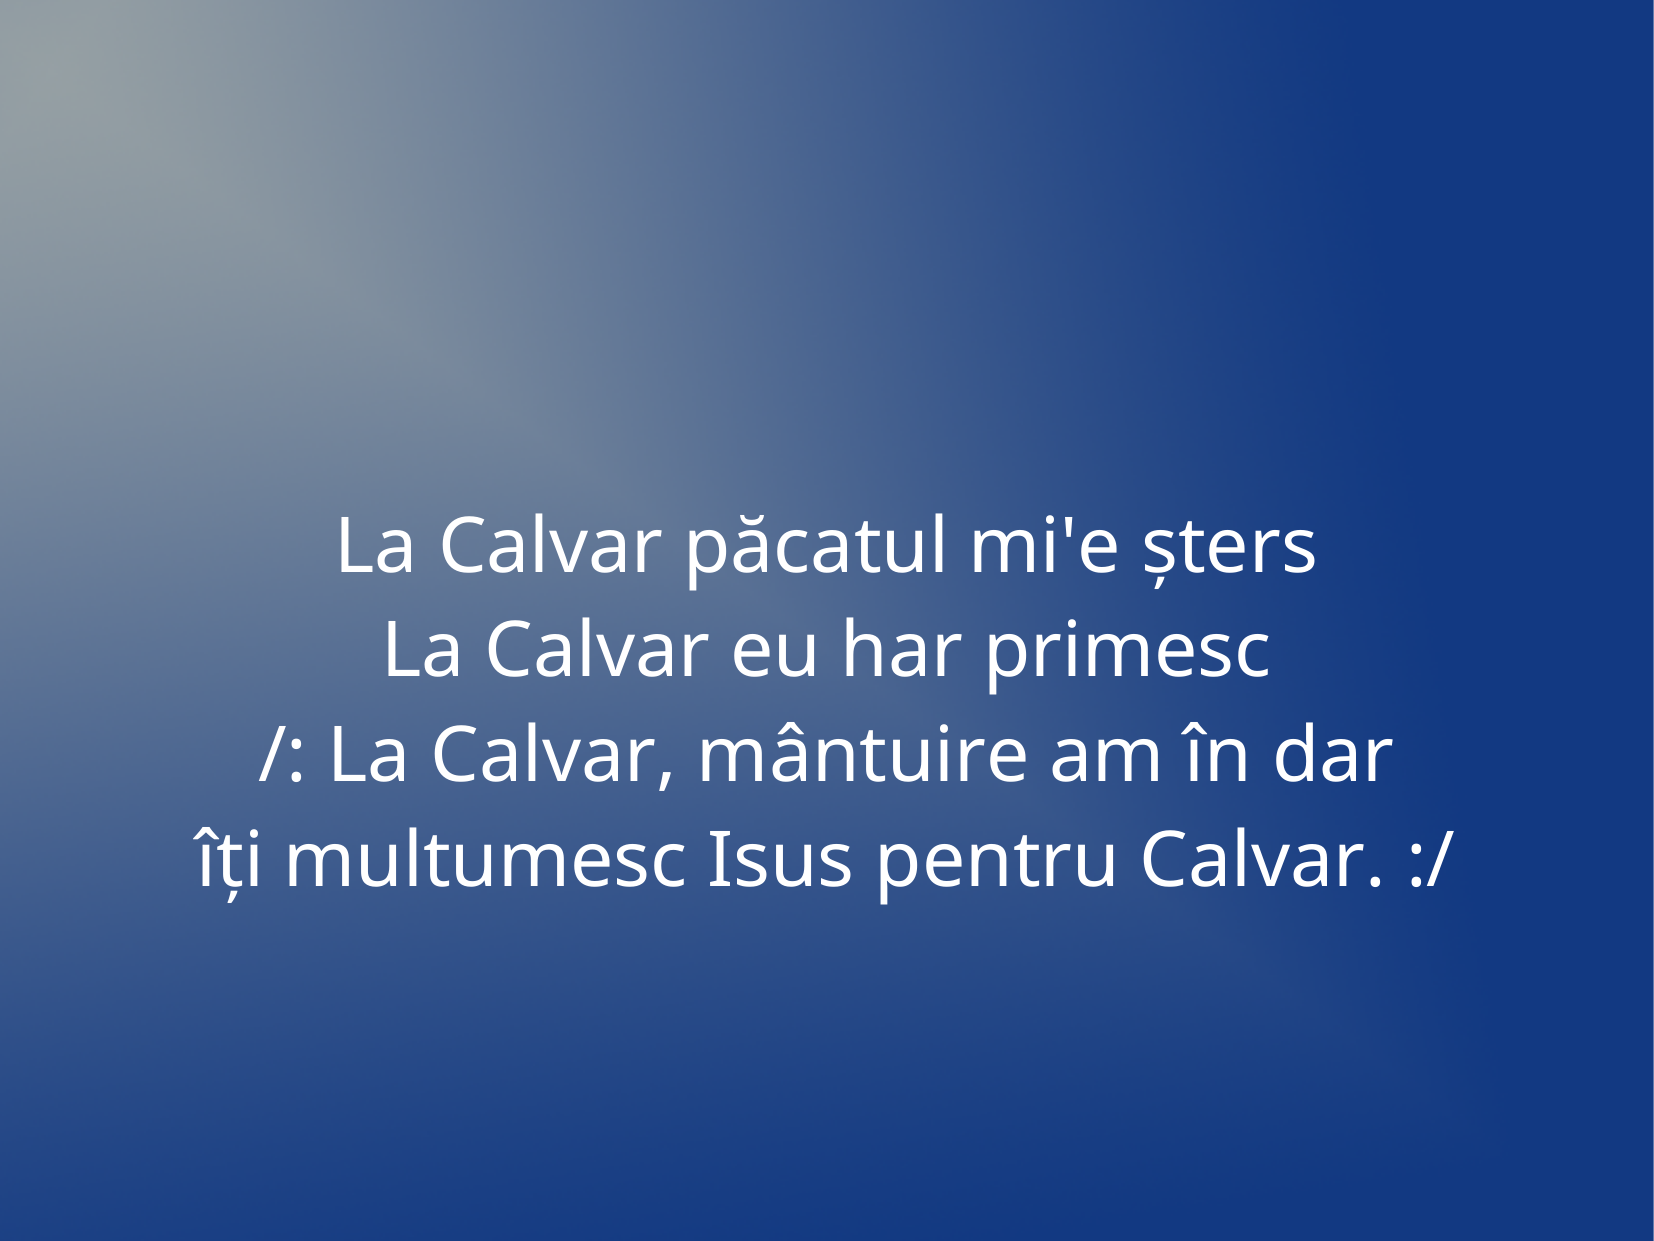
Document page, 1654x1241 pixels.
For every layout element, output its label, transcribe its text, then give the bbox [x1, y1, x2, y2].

subtitle La Calvar păcatul mi'e şters La Calvar eu har primesc /: La Calvar, mântuire am în dar îţi multumesc Isus pentru Calvar. :/ [82, 290, 1571, 1109]
picture [0, 0, 1654, 1241]
